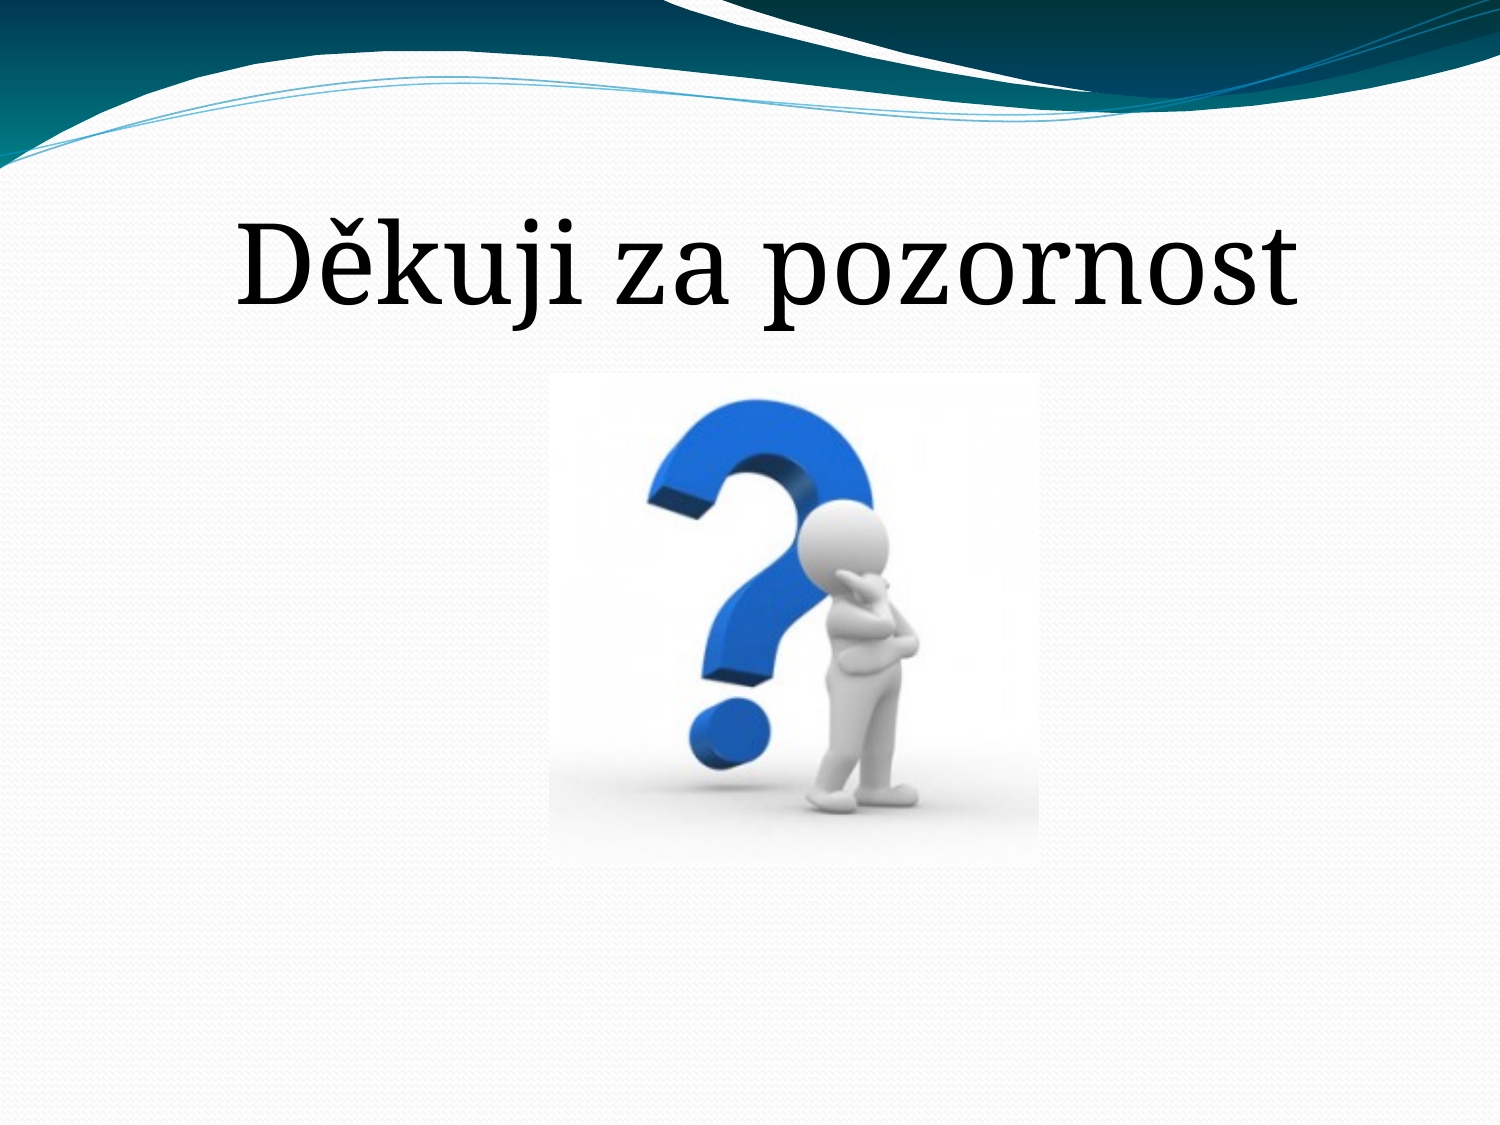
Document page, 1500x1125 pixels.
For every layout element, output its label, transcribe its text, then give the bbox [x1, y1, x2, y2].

picture [549, 373, 1039, 864]
text_box Děkuji za pozornost [88, 184, 1447, 336]
